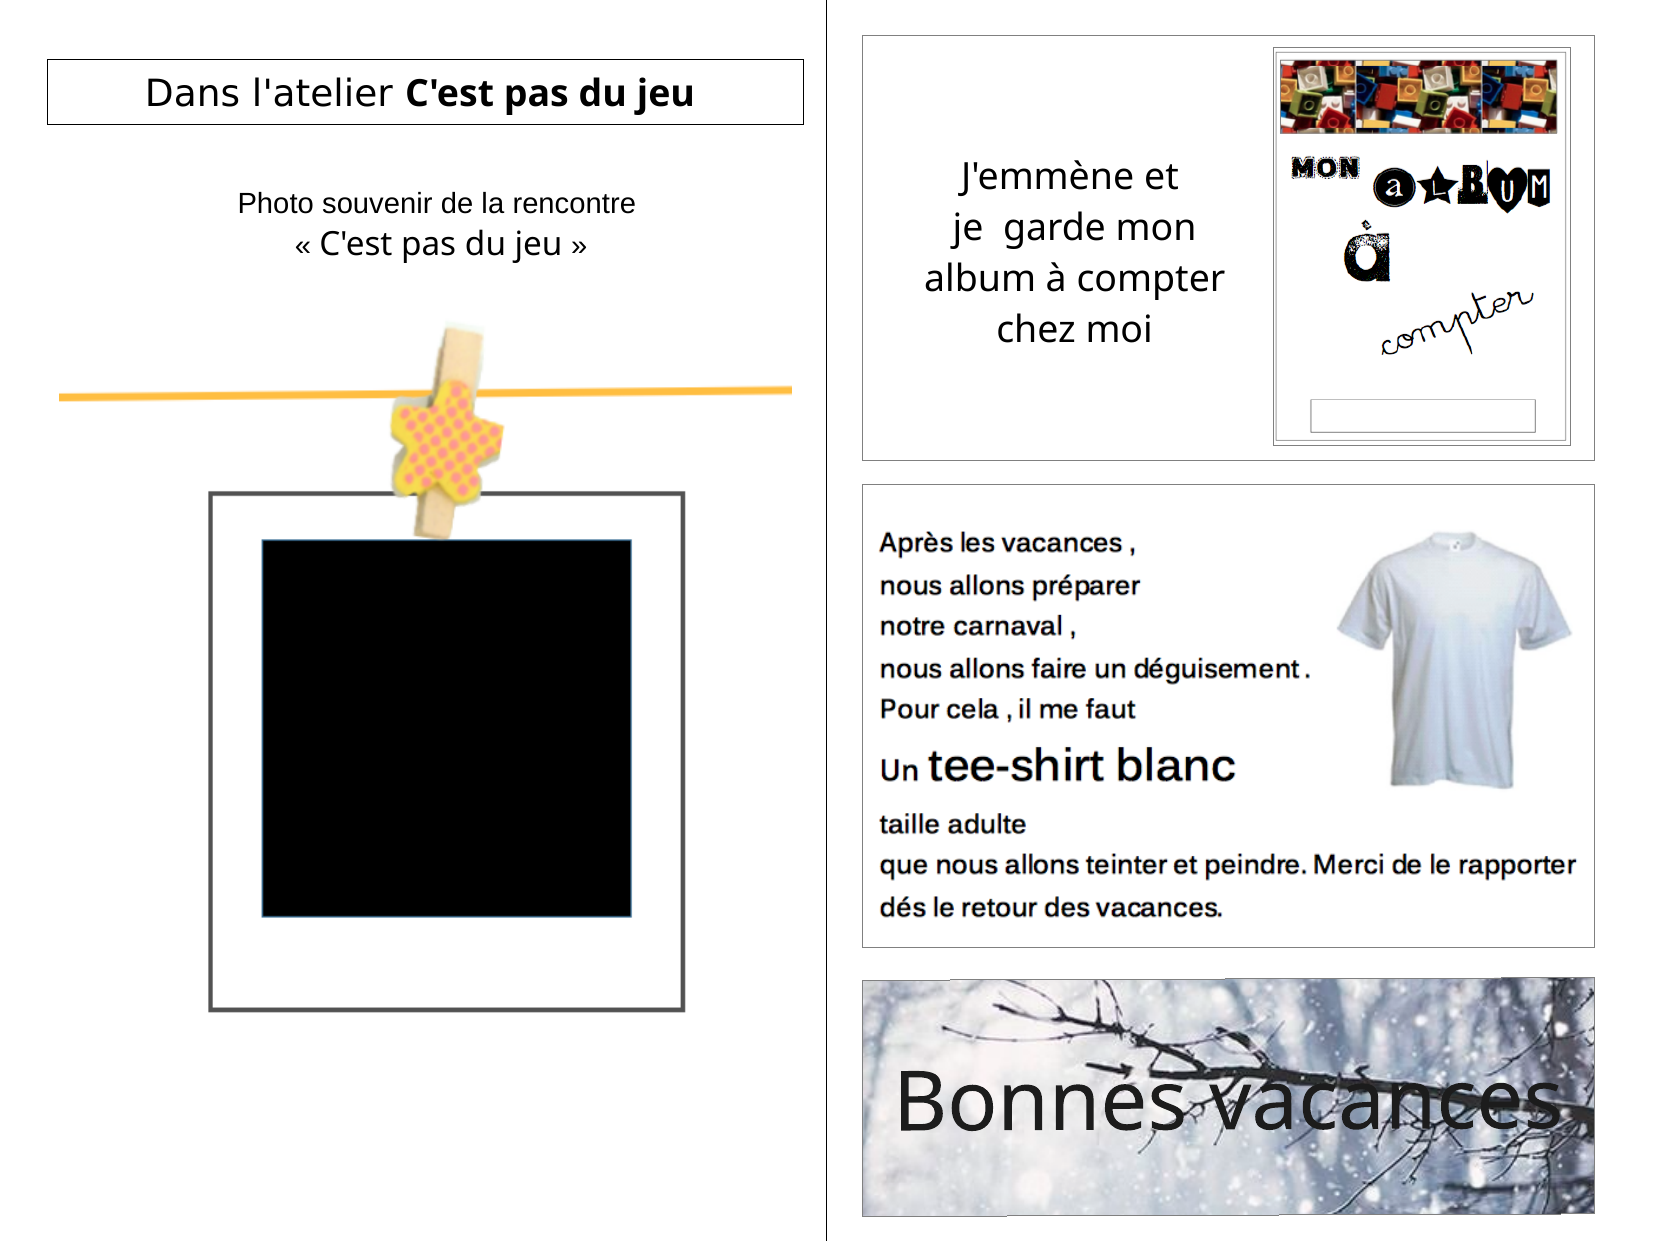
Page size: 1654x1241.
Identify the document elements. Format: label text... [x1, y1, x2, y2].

text_box Photo souvenir de la rencontre « C'est pas du jeu » [106, 179, 768, 272]
text_box Dans l'atelier C'est pas du jeu [47, 59, 804, 118]
picture [862, 484, 1595, 948]
picture [1273, 47, 1571, 446]
picture [59, 200, 792, 1028]
text_box Bonnes vacances [862, 977, 1595, 1217]
text_box J'emmène et je garde mon album à compter chez moi [885, 141, 1264, 367]
